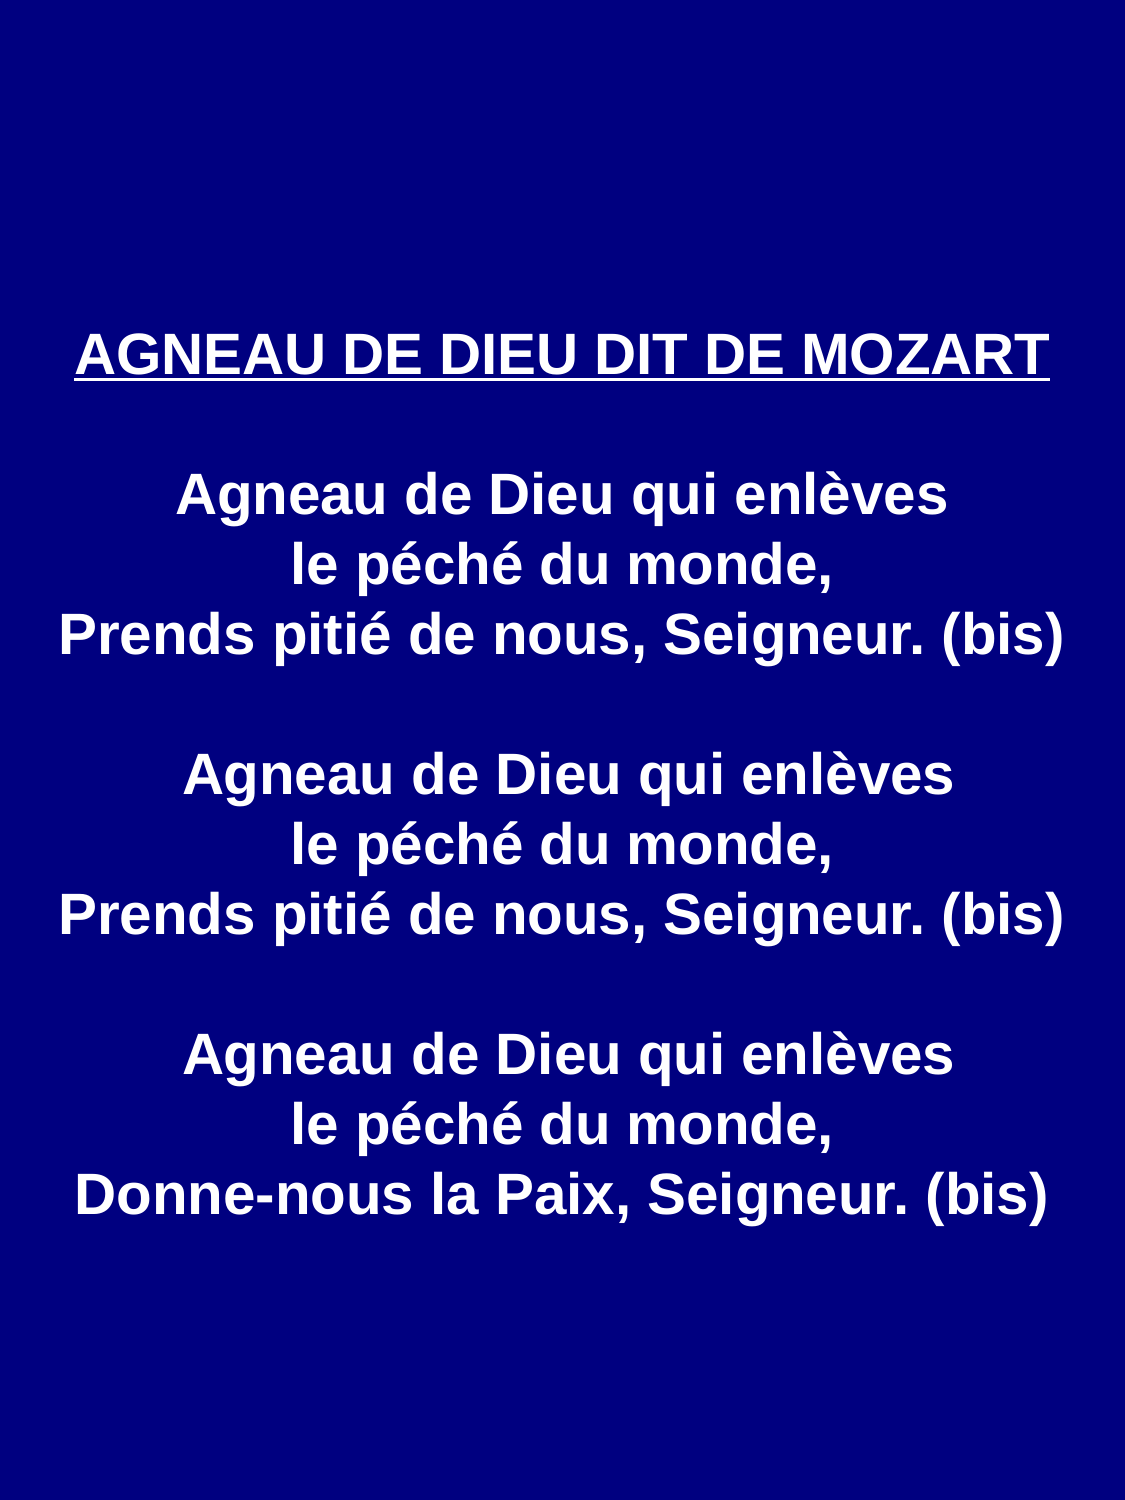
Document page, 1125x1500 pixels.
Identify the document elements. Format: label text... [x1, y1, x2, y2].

text_box AGNEAU DE DIEU DIT DE MOZART Agneau de Dieu qui enlèves le péché du monde, Prends pitié de nous, Seigneur. (bis) Agneau de Dieu qui enlèves le péché du monde, Prends pitié de nous, Seigneur. (bis) Agneau de Dieu qui enlèves le péché du monde, Donne-nous la Paix, Seigneur. (bis) [21, 23, 1104, 1500]
